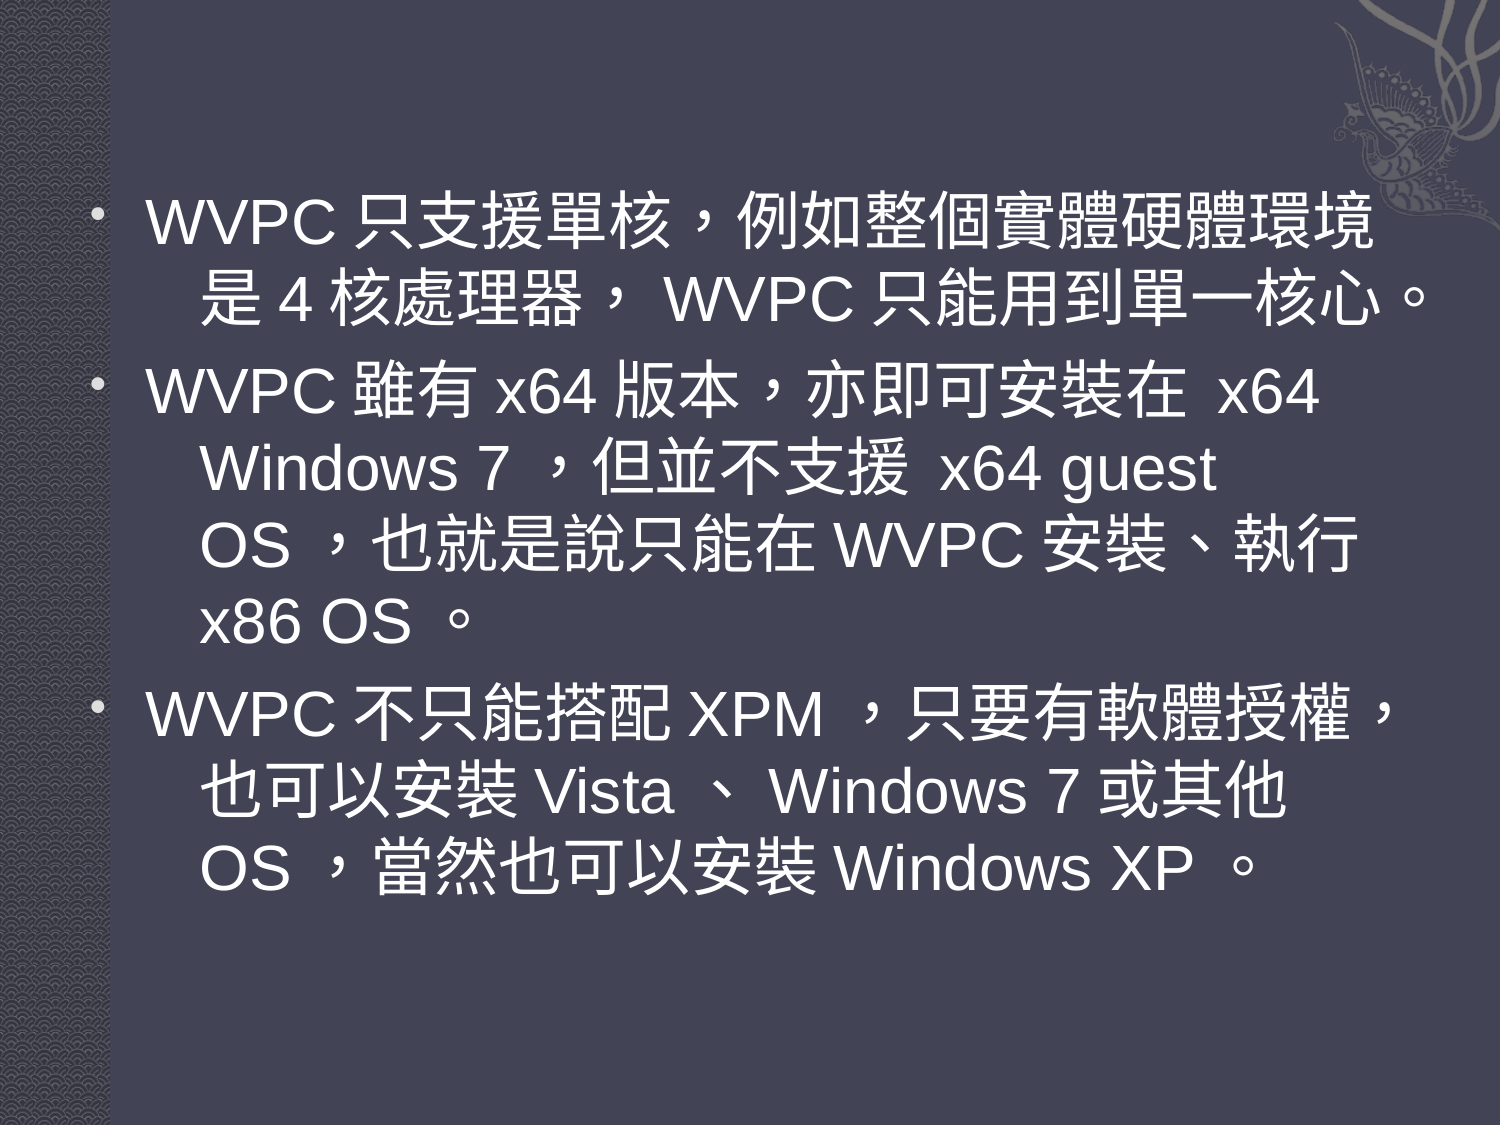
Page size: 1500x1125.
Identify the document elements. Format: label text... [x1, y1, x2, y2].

list WVPC只支援單核，例如整個實體硬體環境是4核處理器，WVPC只能用到單一核心。 WVPC雖有x64版本，亦即可安裝在 x64 Windows 7，但並不支援 x64 guest OS，也就是說只能在WVPC安裝、執行x86 OS。 WVPC不只能搭配XPM，只要有軟體授權，也可以安裝Vista、Windows 7或其他OS，當然也可以安裝Windows XP。 [76, 172, 1400, 1047]
